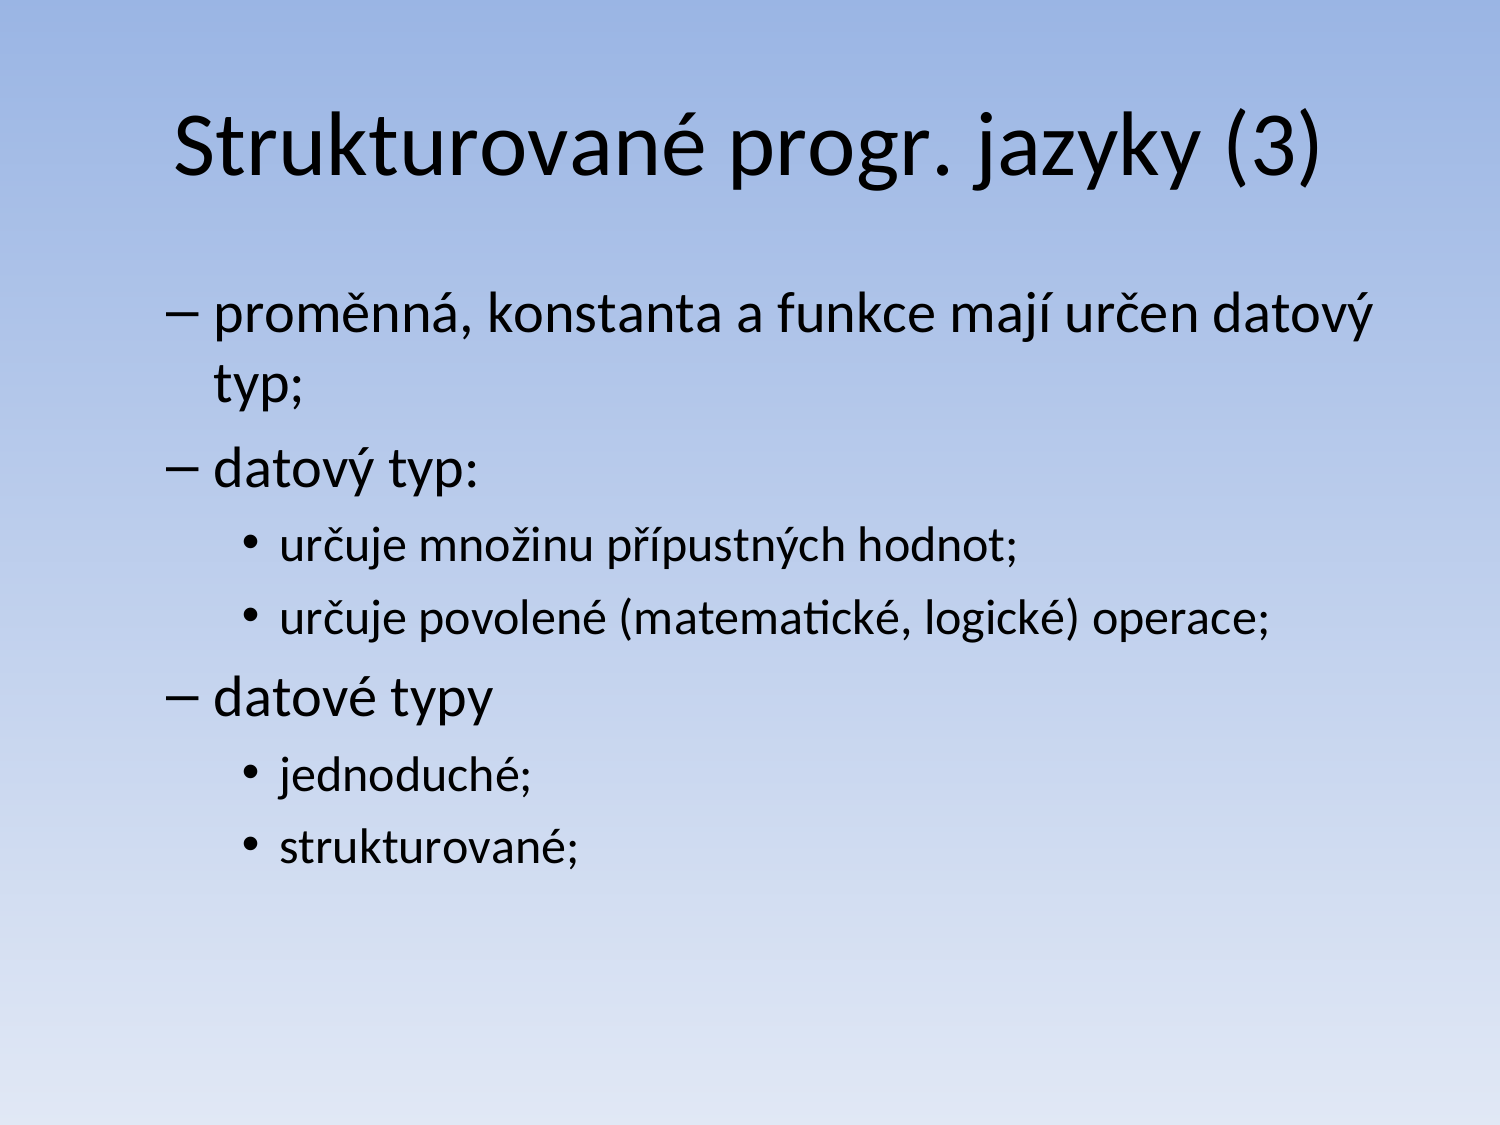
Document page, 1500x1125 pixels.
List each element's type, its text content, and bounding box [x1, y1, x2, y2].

title Strukturované progr. jazyky (3) [75, 45, 1426, 233]
list proměnná, konstanta a funkce mají určen datový typ; datový typ: určuje množinu přípustných hodnot; určuje povolené (matematické, logické) operace; datové typy jednoduché; strukturované; [76, 267, 1427, 1010]
